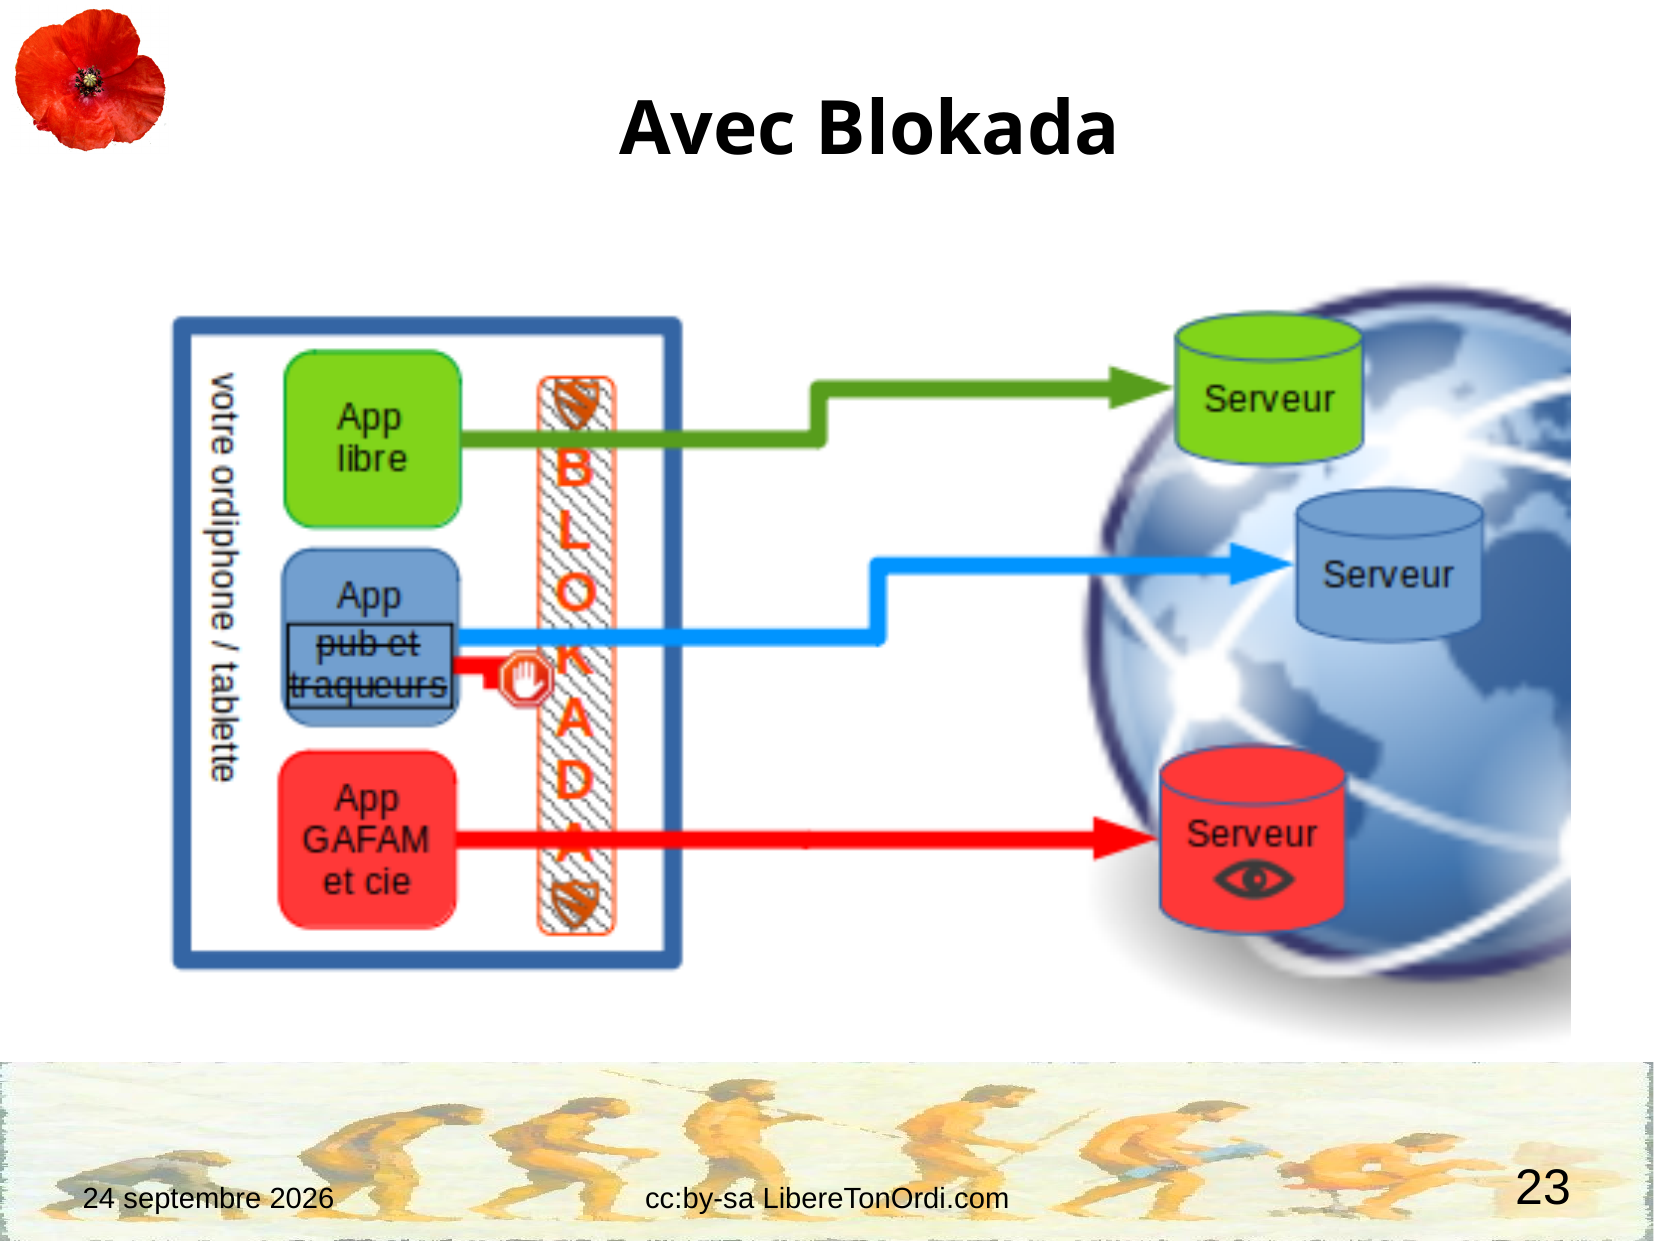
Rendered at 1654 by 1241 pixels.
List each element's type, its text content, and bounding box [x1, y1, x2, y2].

picture [11, 5, 169, 154]
picture [0, 225, 1654, 1241]
title Avec Blokada [168, 49, 1571, 201]
